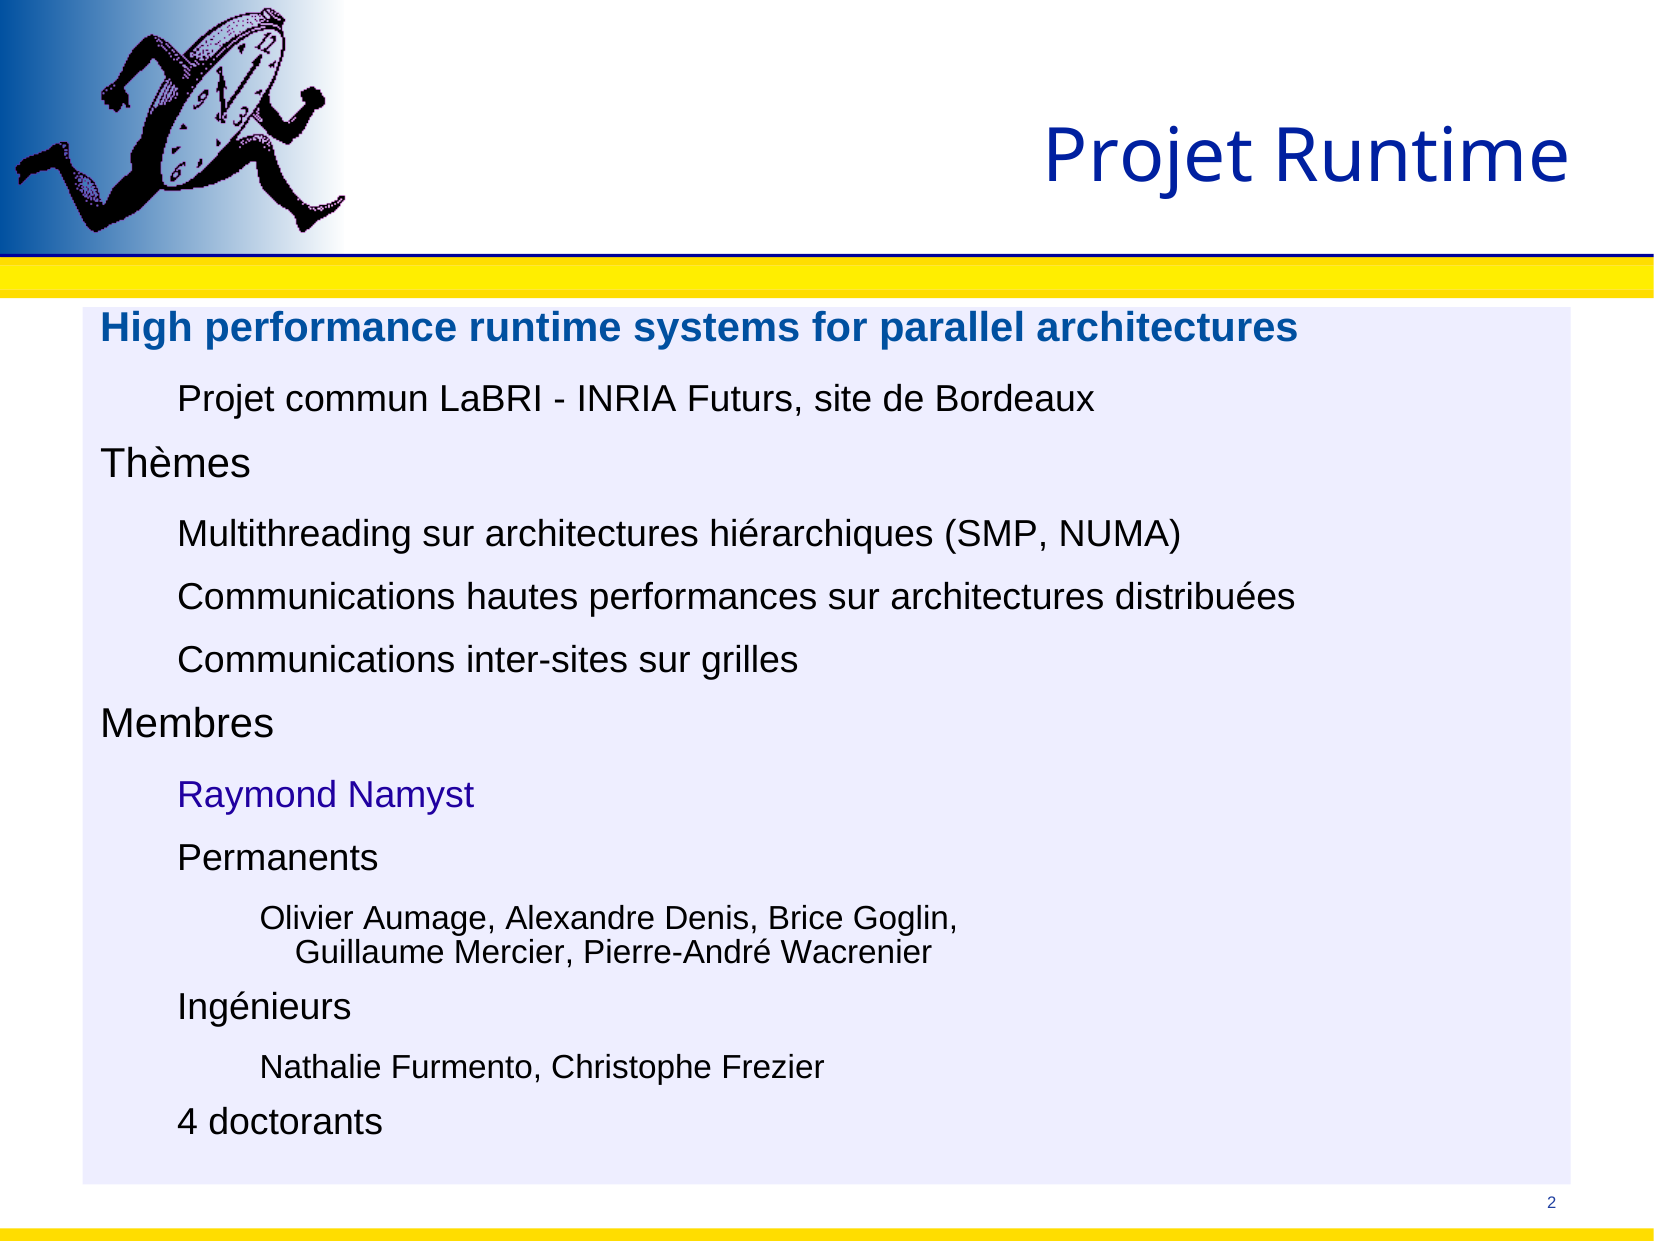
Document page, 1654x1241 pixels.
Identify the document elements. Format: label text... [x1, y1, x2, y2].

list High performance runtime systems for parallel architectures Projet commun LaBRI - INRIA Futurs, site de Bordeaux Thèmes Multithreading sur architectures hiérarchiques (SMP, NUMA) Communications hautes performances sur architectures distribuées Communications inter-sites sur grilles Membres Raymond Namyst Permanents Olivier Aumage, Alexandre Denis, Brice Goglin, Guillaume Mercier, Pierre-André Wacrenier Ingénieurs Nathalie Furmento, Christophe Frezier 4 doctorants [82, 307, 1571, 1185]
picture [14, 0, 353, 245]
title Projet Runtime [372, 49, 1571, 257]
